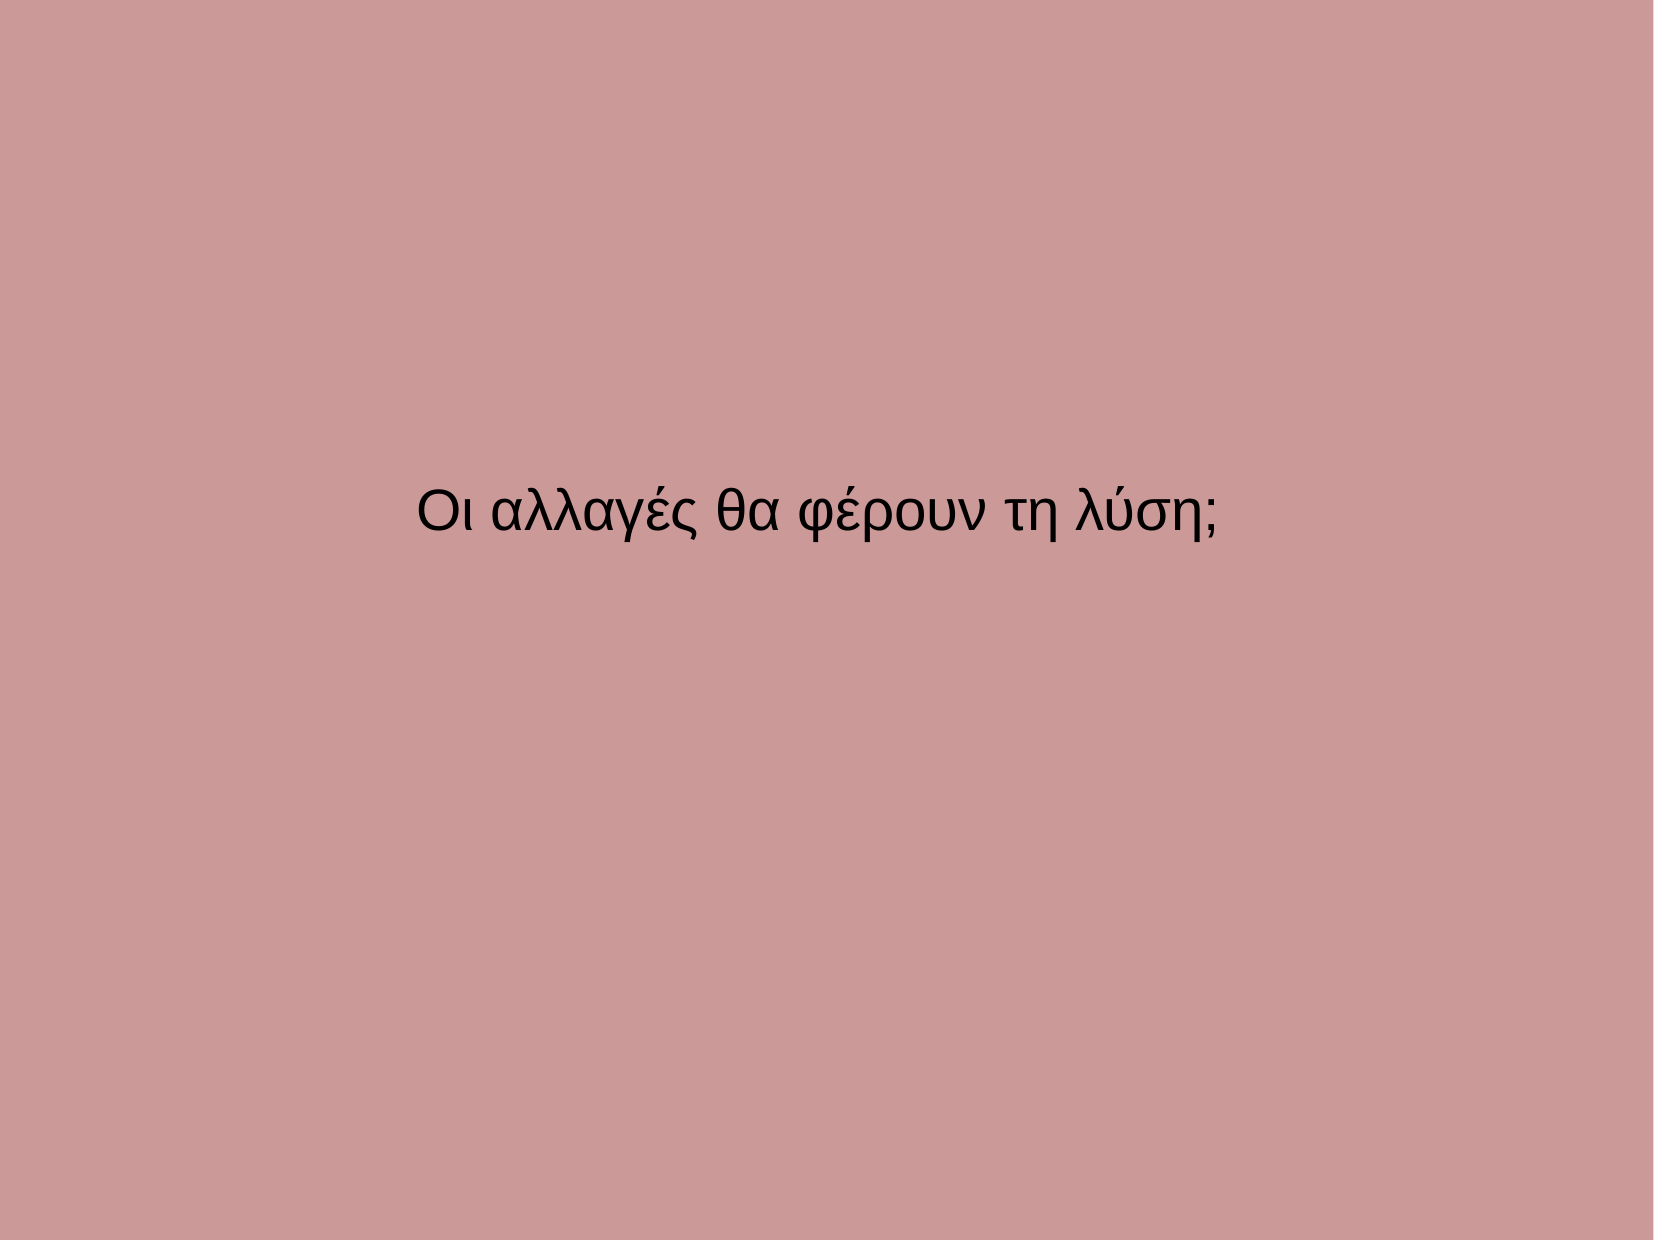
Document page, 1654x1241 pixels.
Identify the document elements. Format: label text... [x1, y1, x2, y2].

title Οι αλλαγές θα φέρουν τη λύση; [82, 0, 1571, 542]
